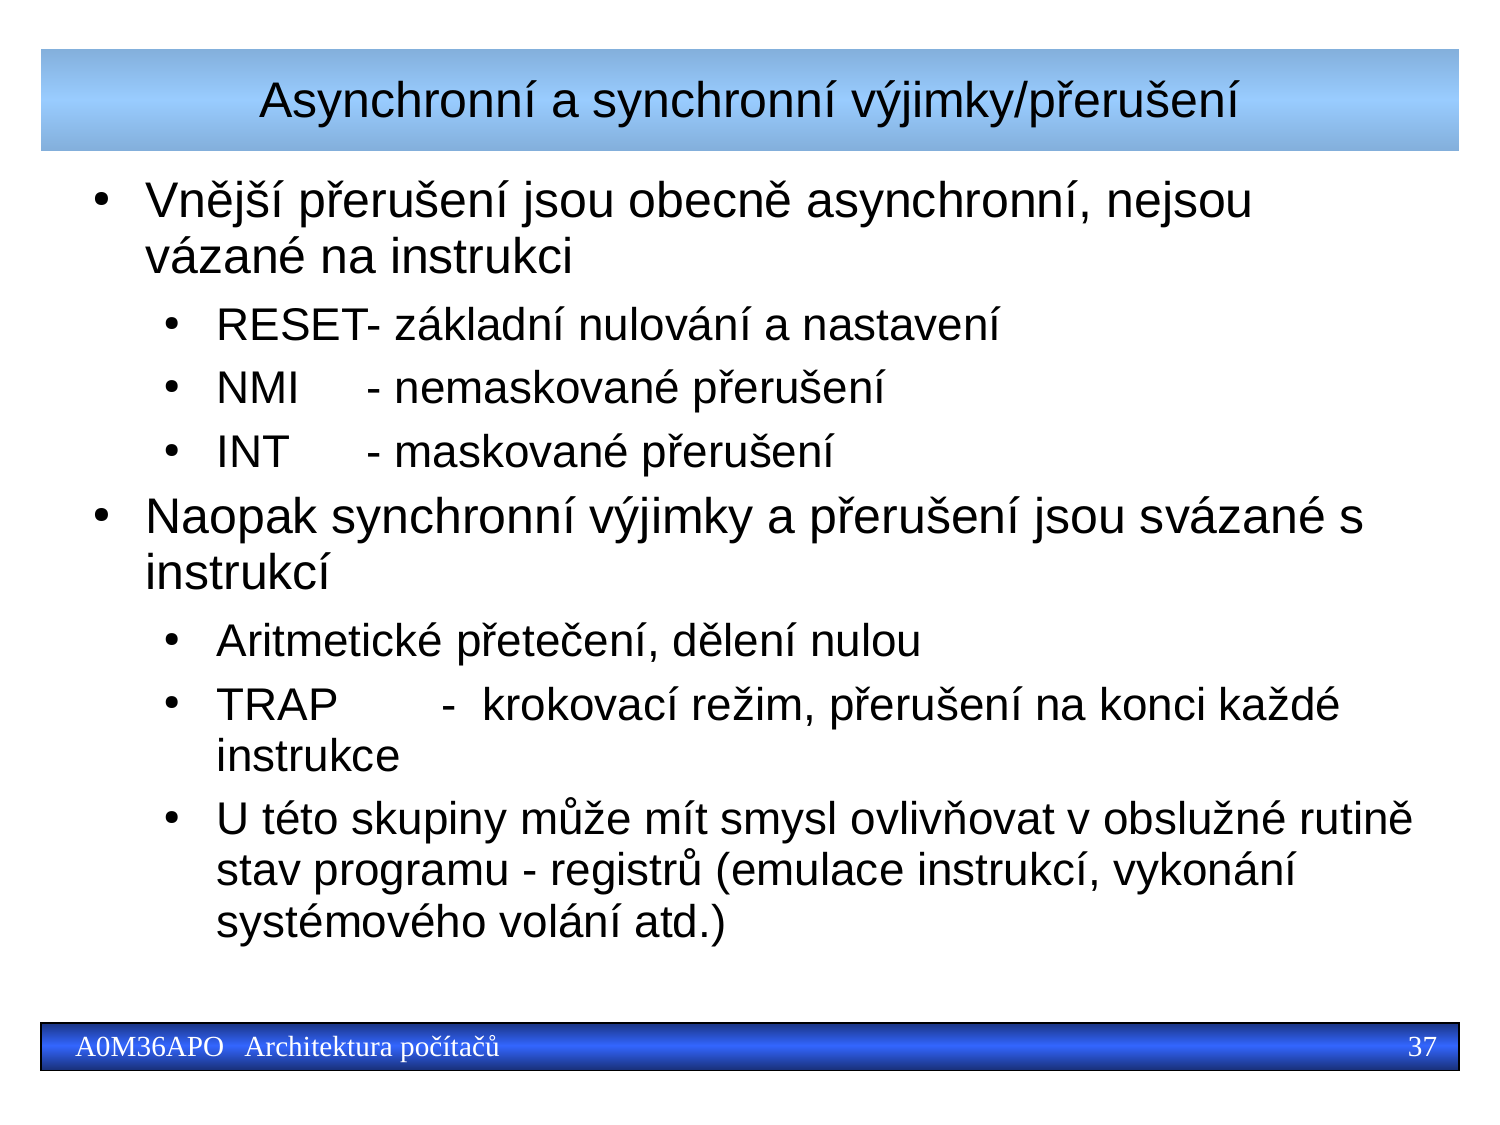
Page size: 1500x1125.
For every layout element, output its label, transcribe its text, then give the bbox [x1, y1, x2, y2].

list Vnější přerušení jsou obecně asynchronní, nejsou vázané na instrukci RESET- základní nulování a nastavení NMI - nemaskované přerušení INT - maskované přerušení Naopak synchronní výjimky a přerušení jsou svázané s instrukcí Aritmetické přetečení, dělení nulou TRAP - krokovací režim, přerušení na konci každé instrukce U této skupiny může mít smysl ovlivňovat v obslužné rutině stav programu - registrů (emulace instrukcí, vykonání systémového volání atd.) [75, 172, 1426, 988]
title Asynchronní a synchronní výjimky/přerušení [41, 49, 1459, 151]
